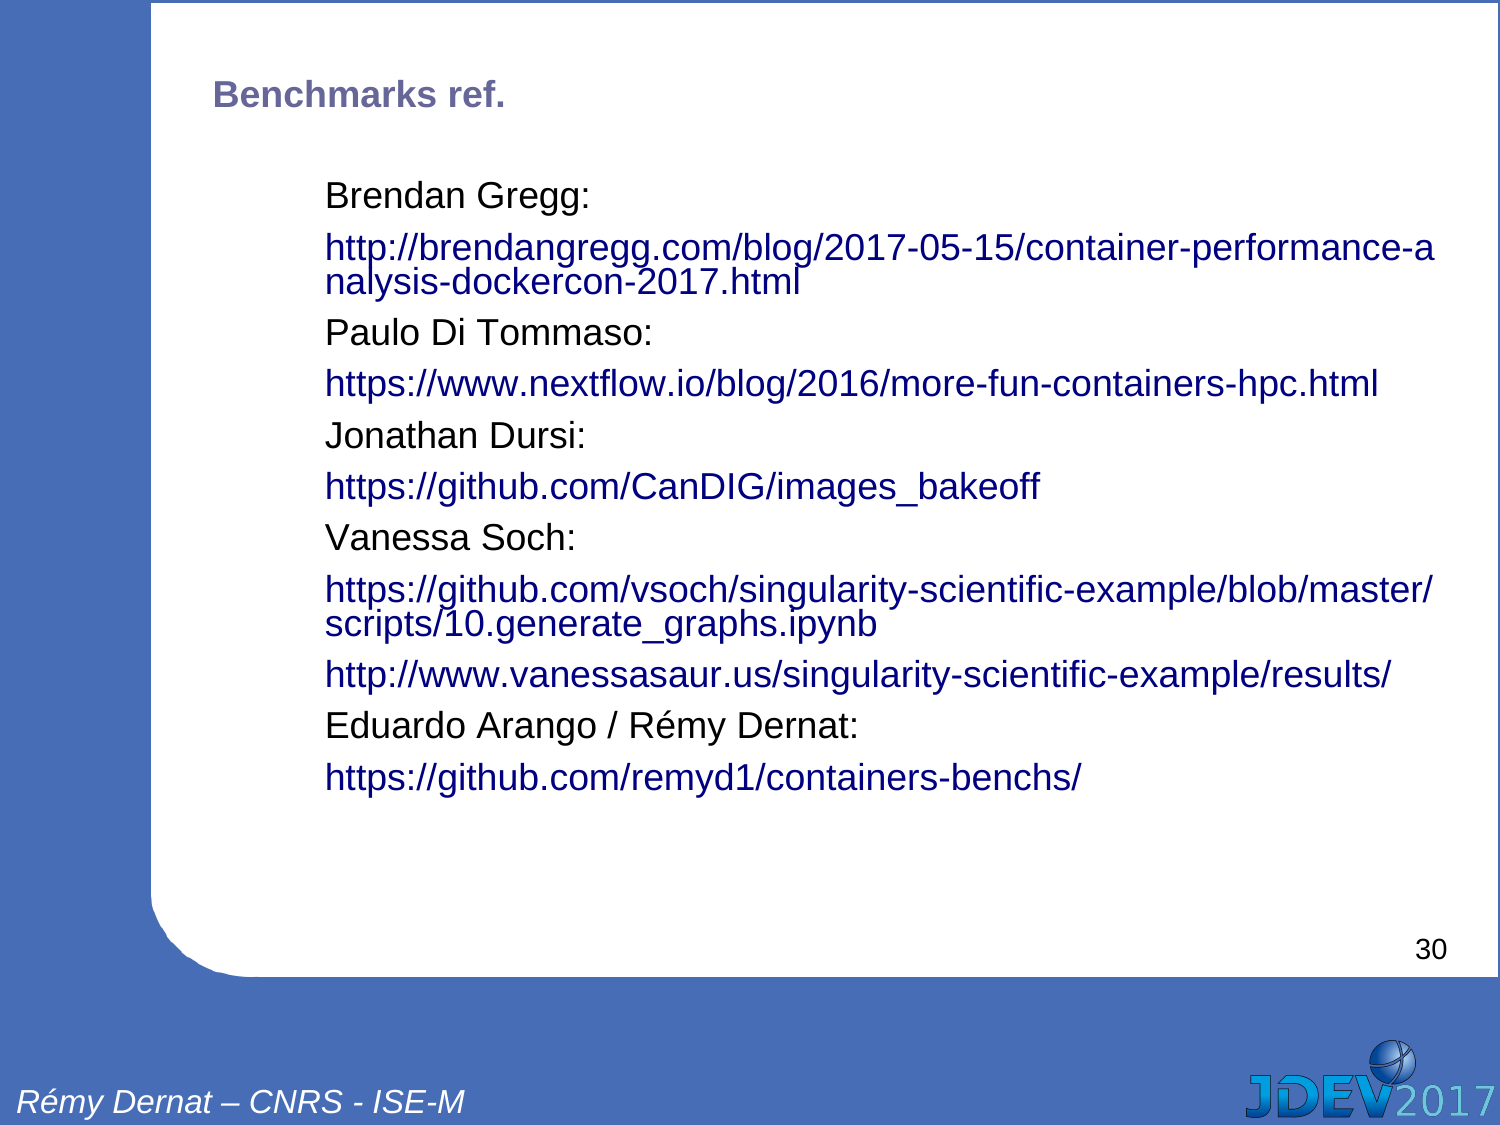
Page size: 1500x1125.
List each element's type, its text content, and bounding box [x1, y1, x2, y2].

list Brendan Gregg: http://brendangregg.com/blog/2017-05-15/container-performance-analysis-dockercon-2017.html Paulo Di Tommaso: https://www.nextflow.io/blog/2016/more-fun-containers-hpc.html Jonathan Dursi: https://github.com/CanDIG/images_bakeoff Vanessa Soch: https://github.com/vsoch/singularity-scientific-example/blob/master/scripts/10.generate_graphs.ipynb http://www.vanessasaur.us/singularity-scientific-example/results/ Eduardo Arango / Rémy Dernat: https://github.com/remyd1/containers-benchs/ [212, 174, 1448, 828]
picture [0, 0, 1500, 1125]
title Benchmarks ref. [212, 24, 1447, 164]
text_box Rémy Dernat – CNRS - ISE-M [0, 1075, 488, 1125]
